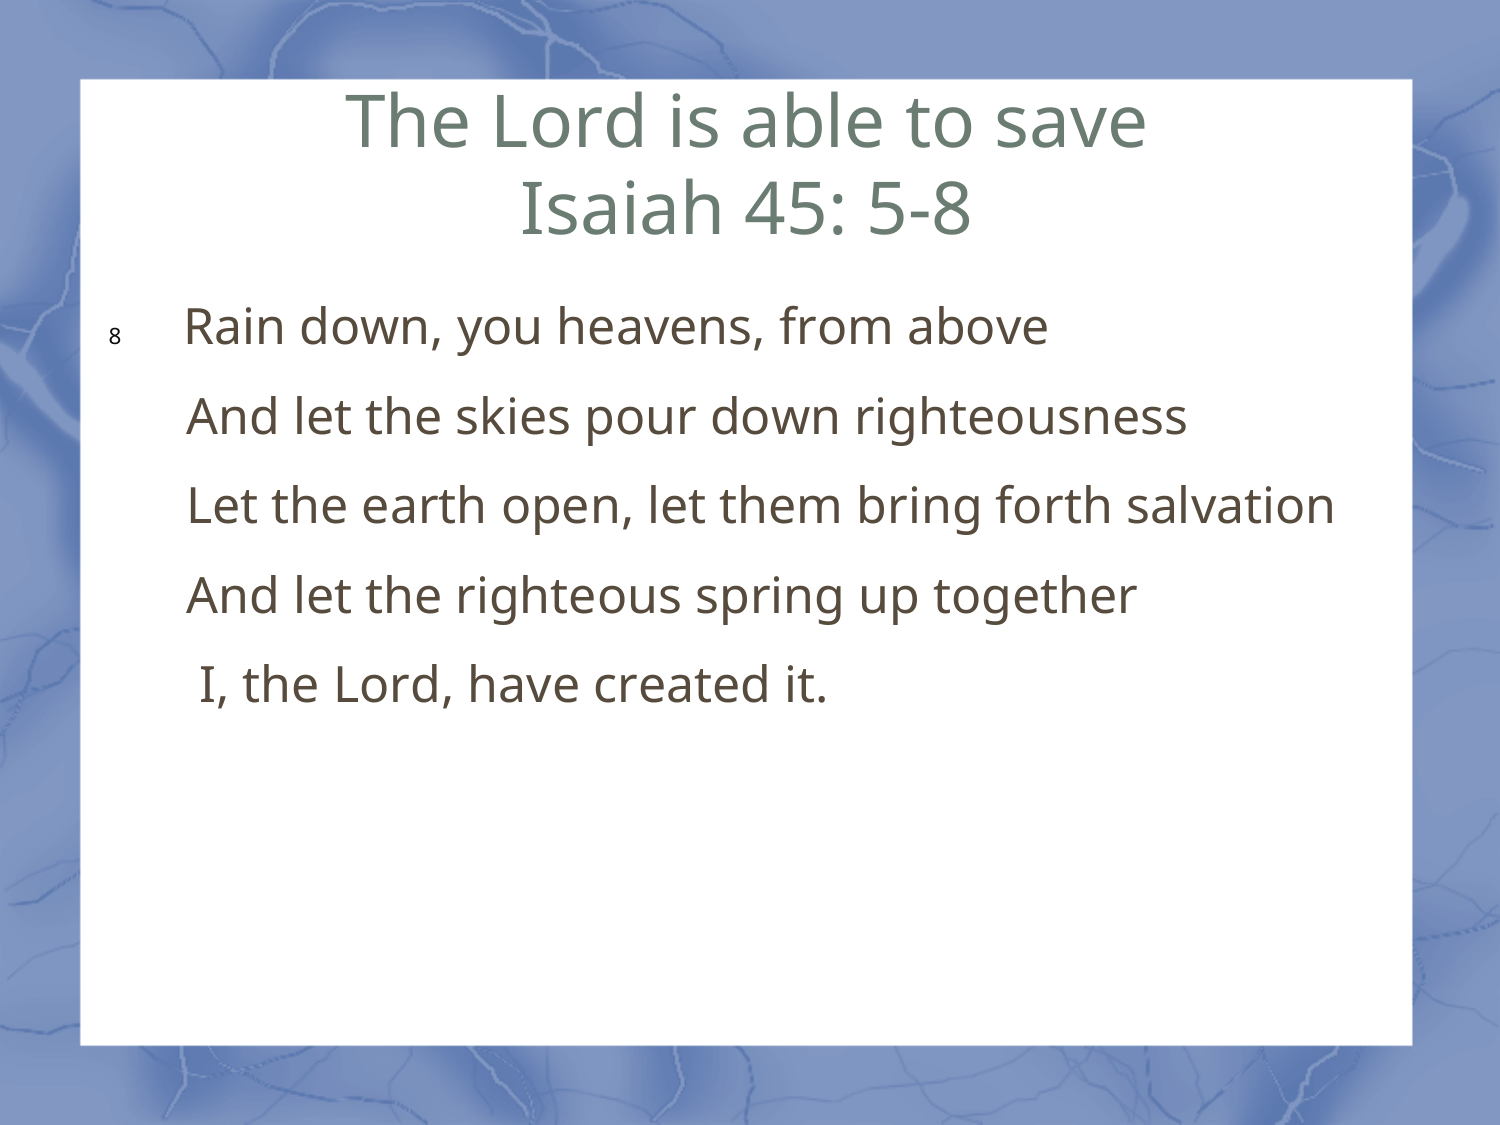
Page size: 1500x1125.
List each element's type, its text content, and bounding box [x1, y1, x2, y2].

picture [0, 0, 1500, 1125]
title The Lord is able to save Isaiah 45: 5-8 [69, 66, 1425, 238]
list Rain down, you heavens, from above And let the skies pour down righteousness Let the earth open, let them bring forth salvation And let the righteous spring up together I, the Lord, have created it. [75, 287, 1425, 1005]
